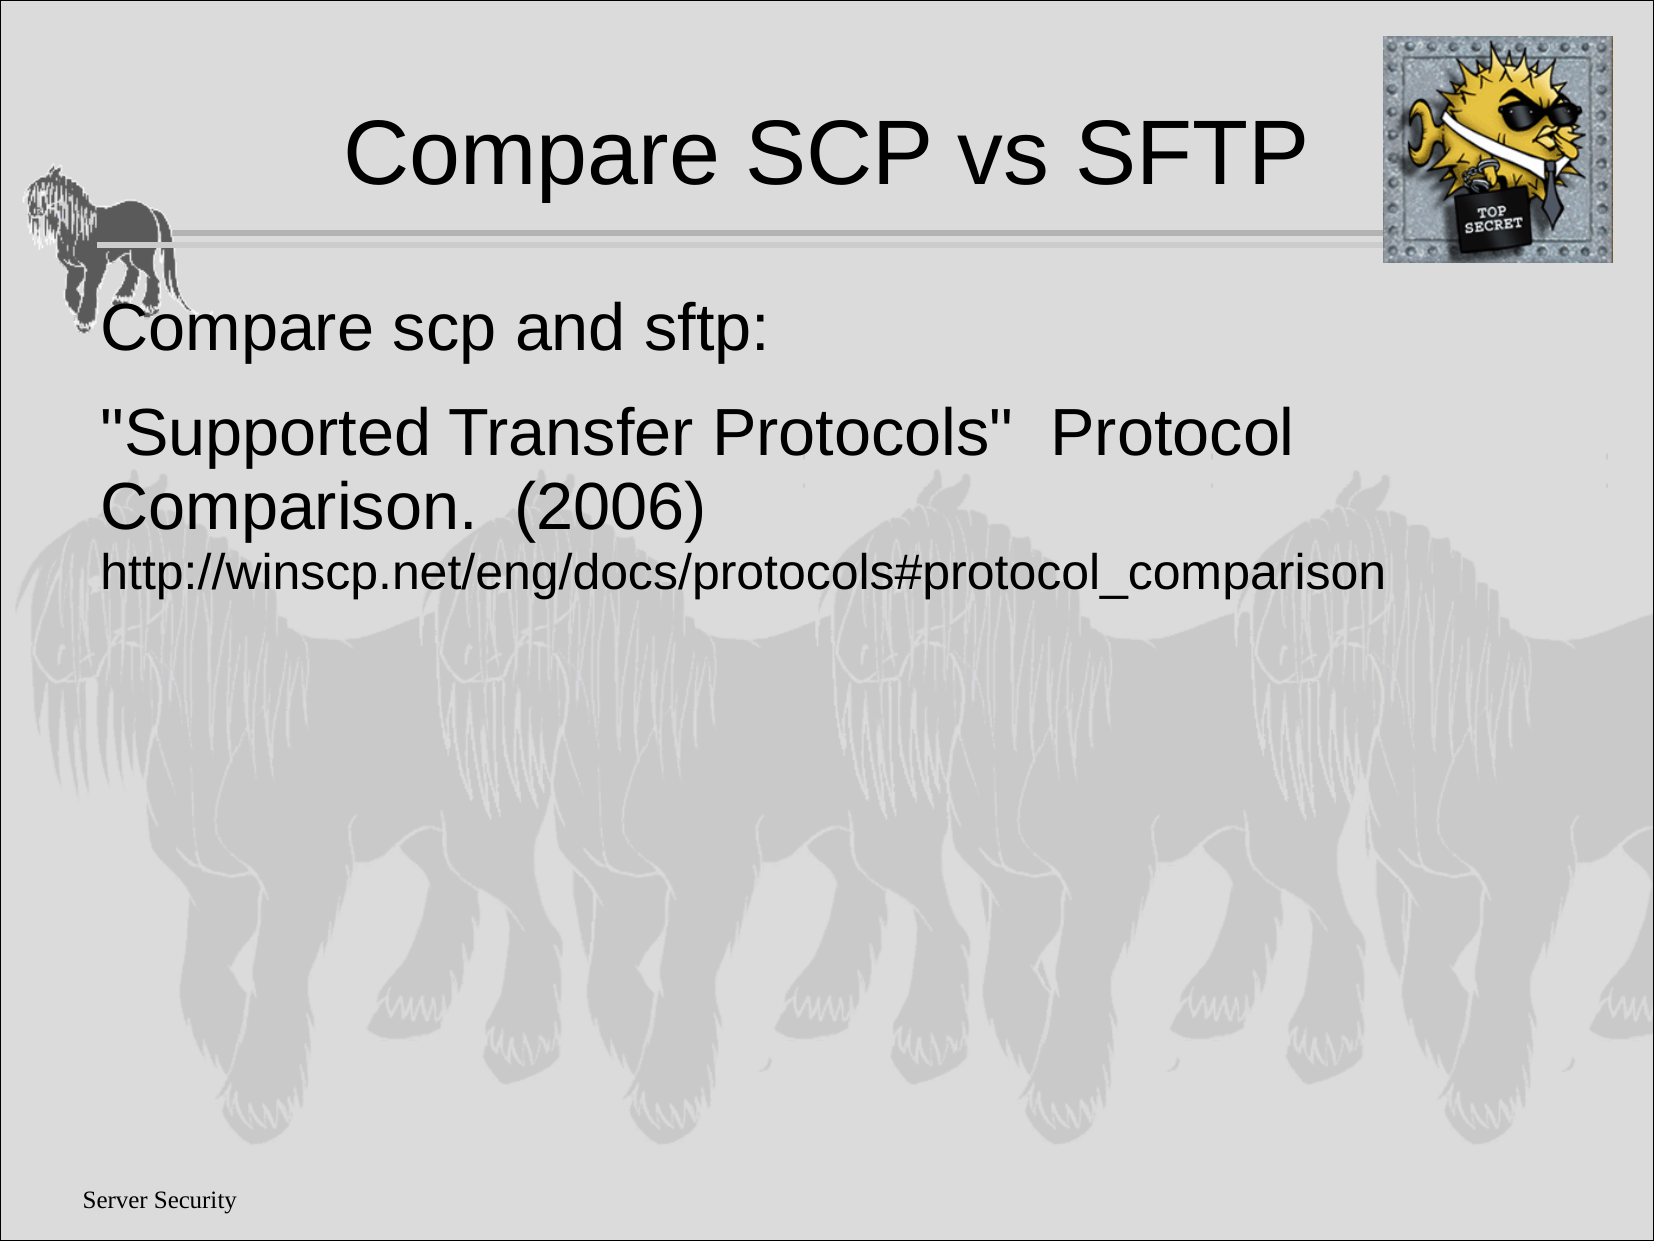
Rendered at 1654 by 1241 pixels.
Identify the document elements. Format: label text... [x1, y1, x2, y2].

title Compare SCP vs SFTP [82, 49, 1571, 257]
list Compare scp and sftp: "Supported Transfer Protocols" Protocol Comparison. (2006) http://winscp.net/eng/docs/protocols#protocol_comparison [82, 290, 1571, 1109]
picture [20, 159, 221, 338]
picture [1383, 36, 1613, 263]
